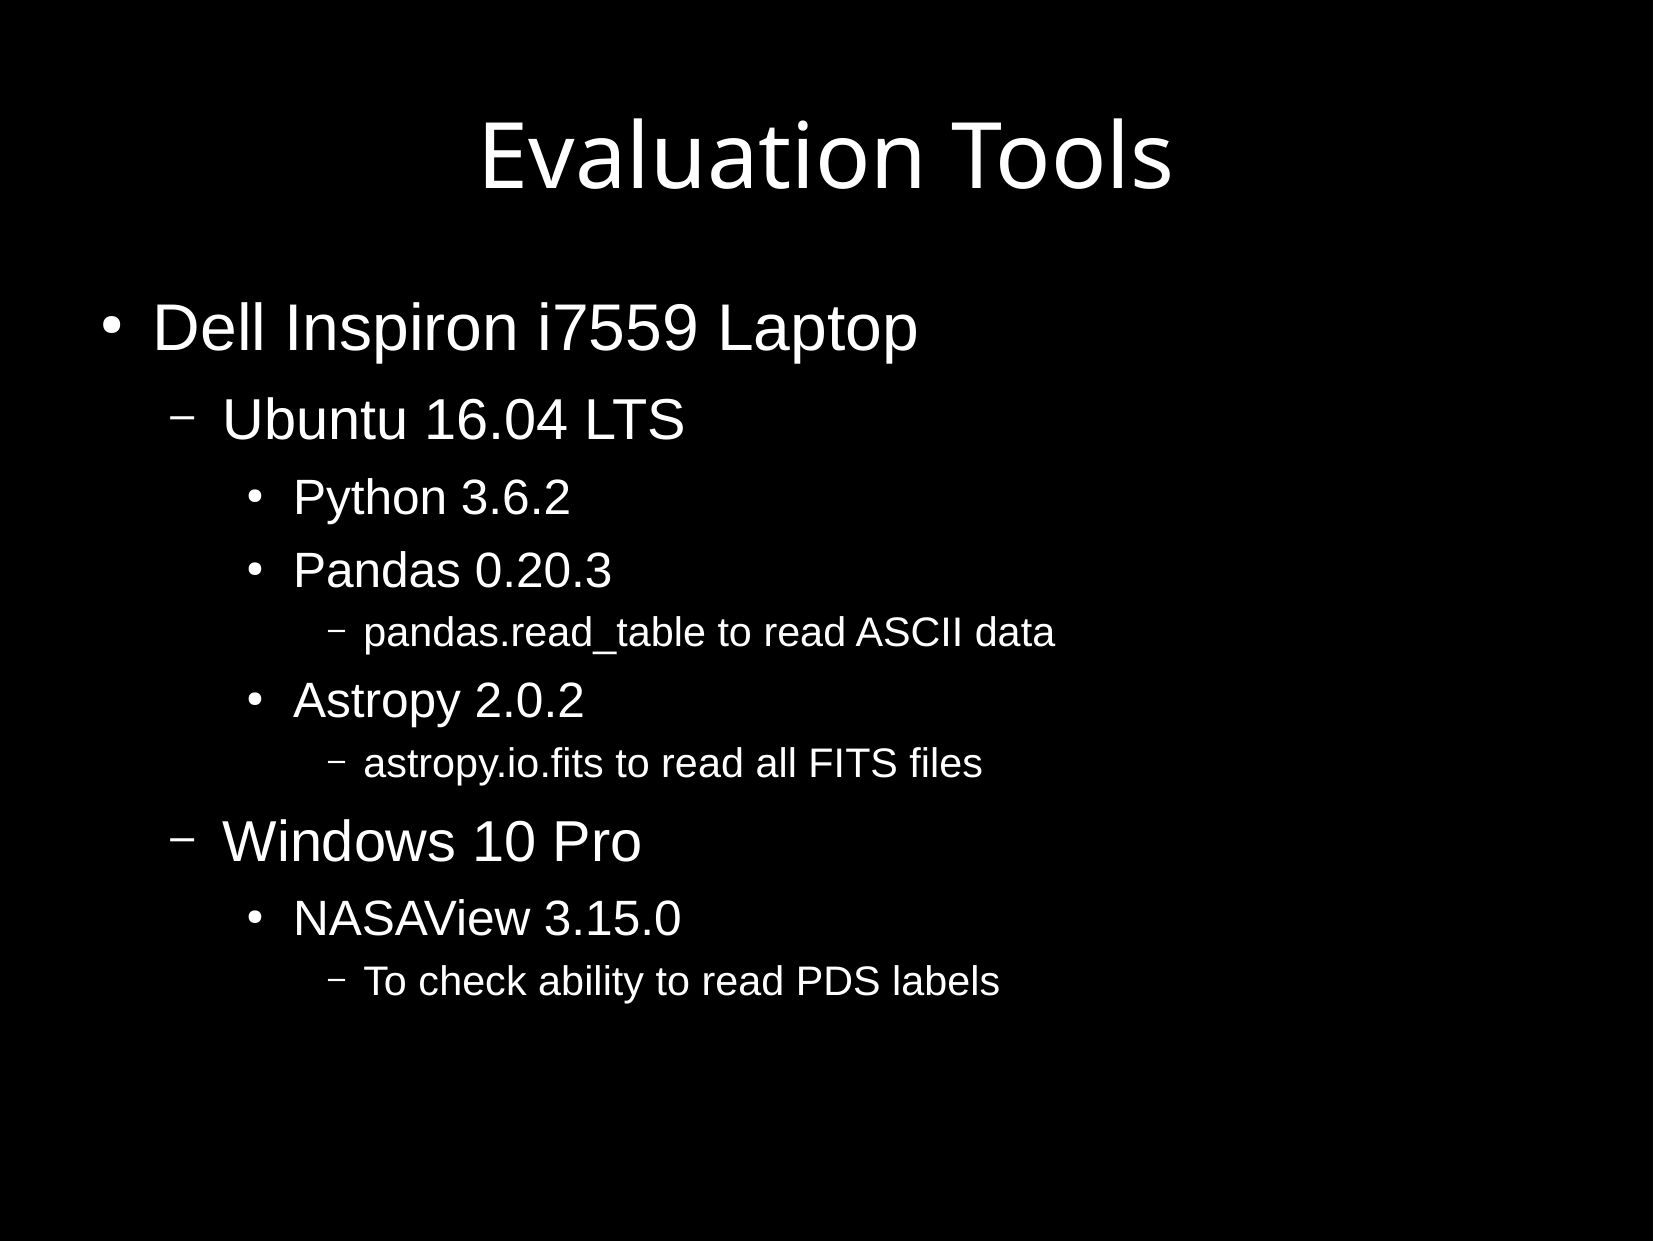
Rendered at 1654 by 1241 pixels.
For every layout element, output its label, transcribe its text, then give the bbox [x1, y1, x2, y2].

list Dell Inspiron i7559 Laptop Ubuntu 16.04 LTS Python 3.6.2 Pandas 0.20.3 pandas.read_table to read ASCII data Astropy 2.0.2 astropy.io.fits to read all FITS files Windows 10 Pro NASAView 3.15.0 To check ability to read PDS labels [82, 290, 1571, 1010]
title Evaluation Tools [82, 49, 1571, 257]
